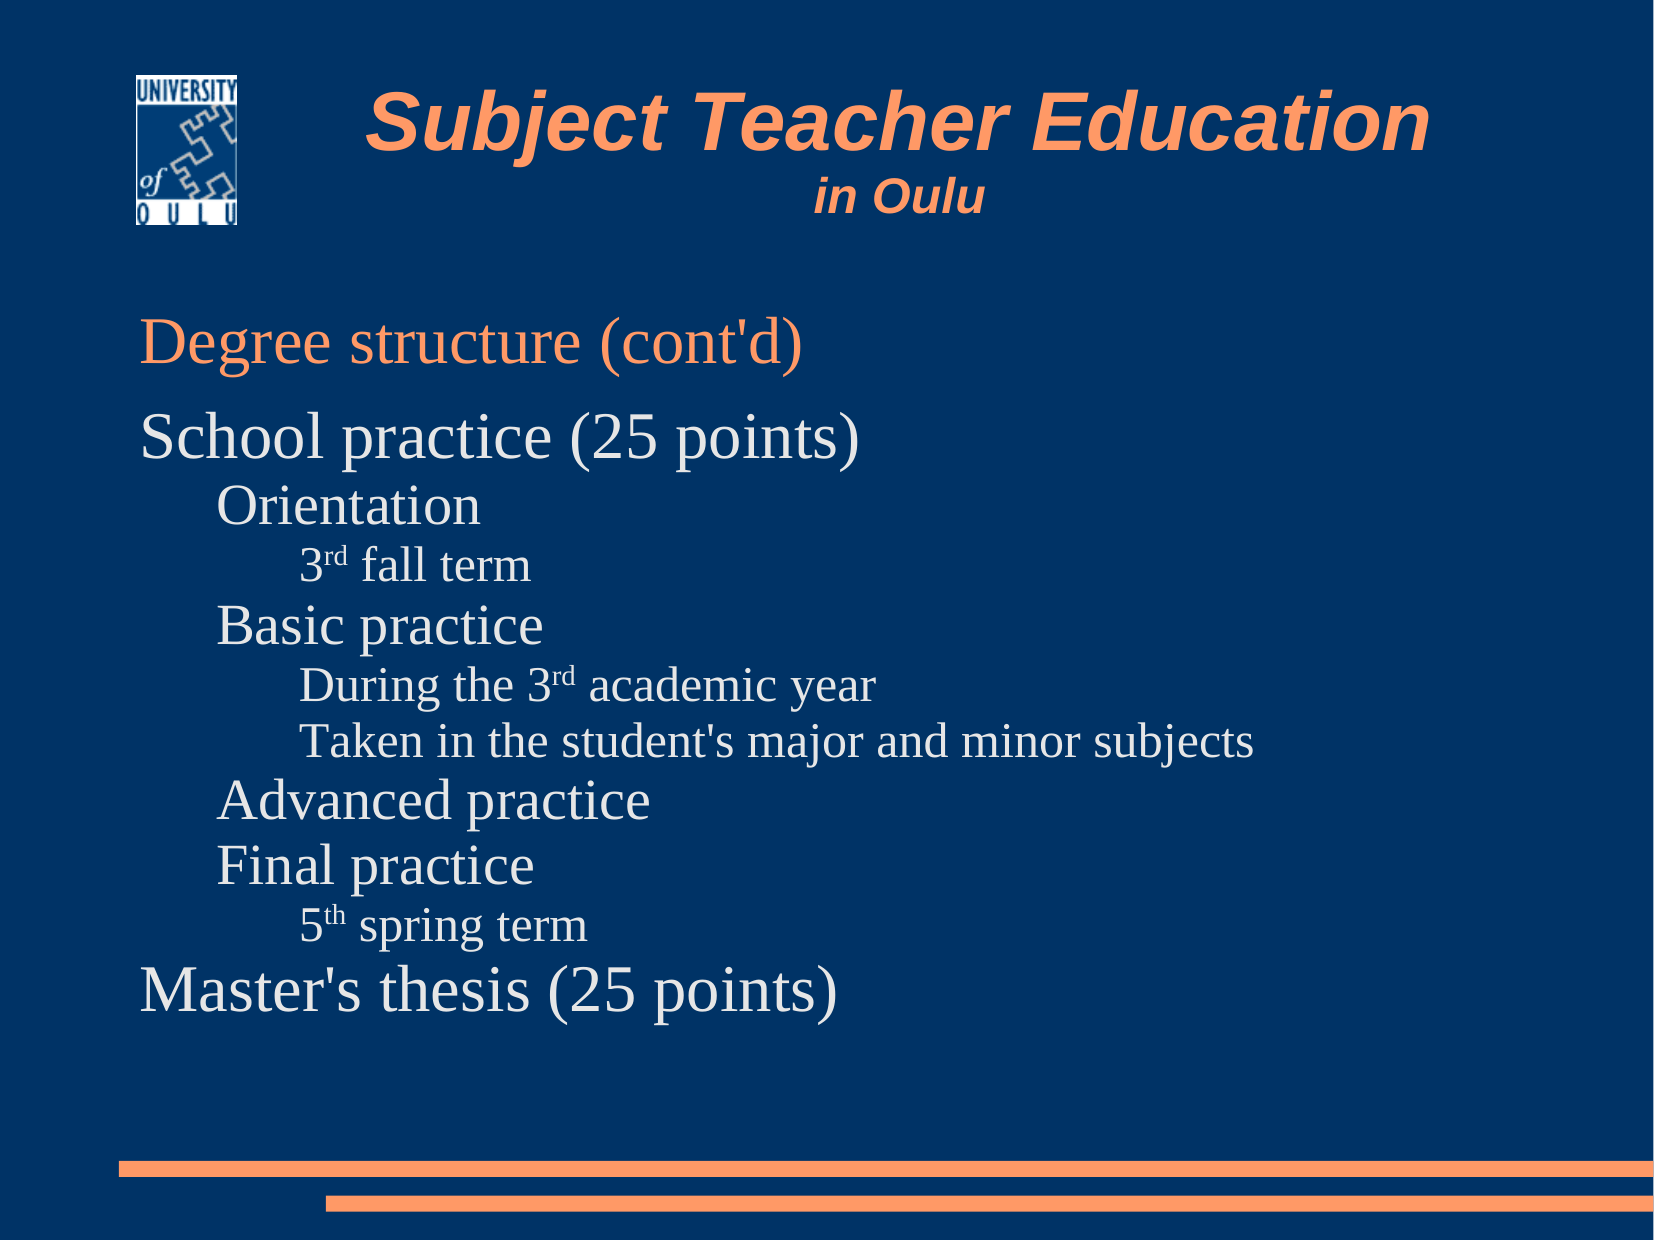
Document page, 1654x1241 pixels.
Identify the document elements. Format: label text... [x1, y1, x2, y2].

list School practice (25 points) Orientation 3rd fall term Basic practice During the 3rd academic year Taken in the student's major and minor subjects Advanced practice Final practice 5th spring term Master's thesis (25 points) [121, 398, 1561, 1105]
list Degree structure (cont'd) [121, 304, 1562, 390]
title Subject Teacher Education in Oulu [265, 46, 1534, 254]
picture [136, 75, 237, 225]
